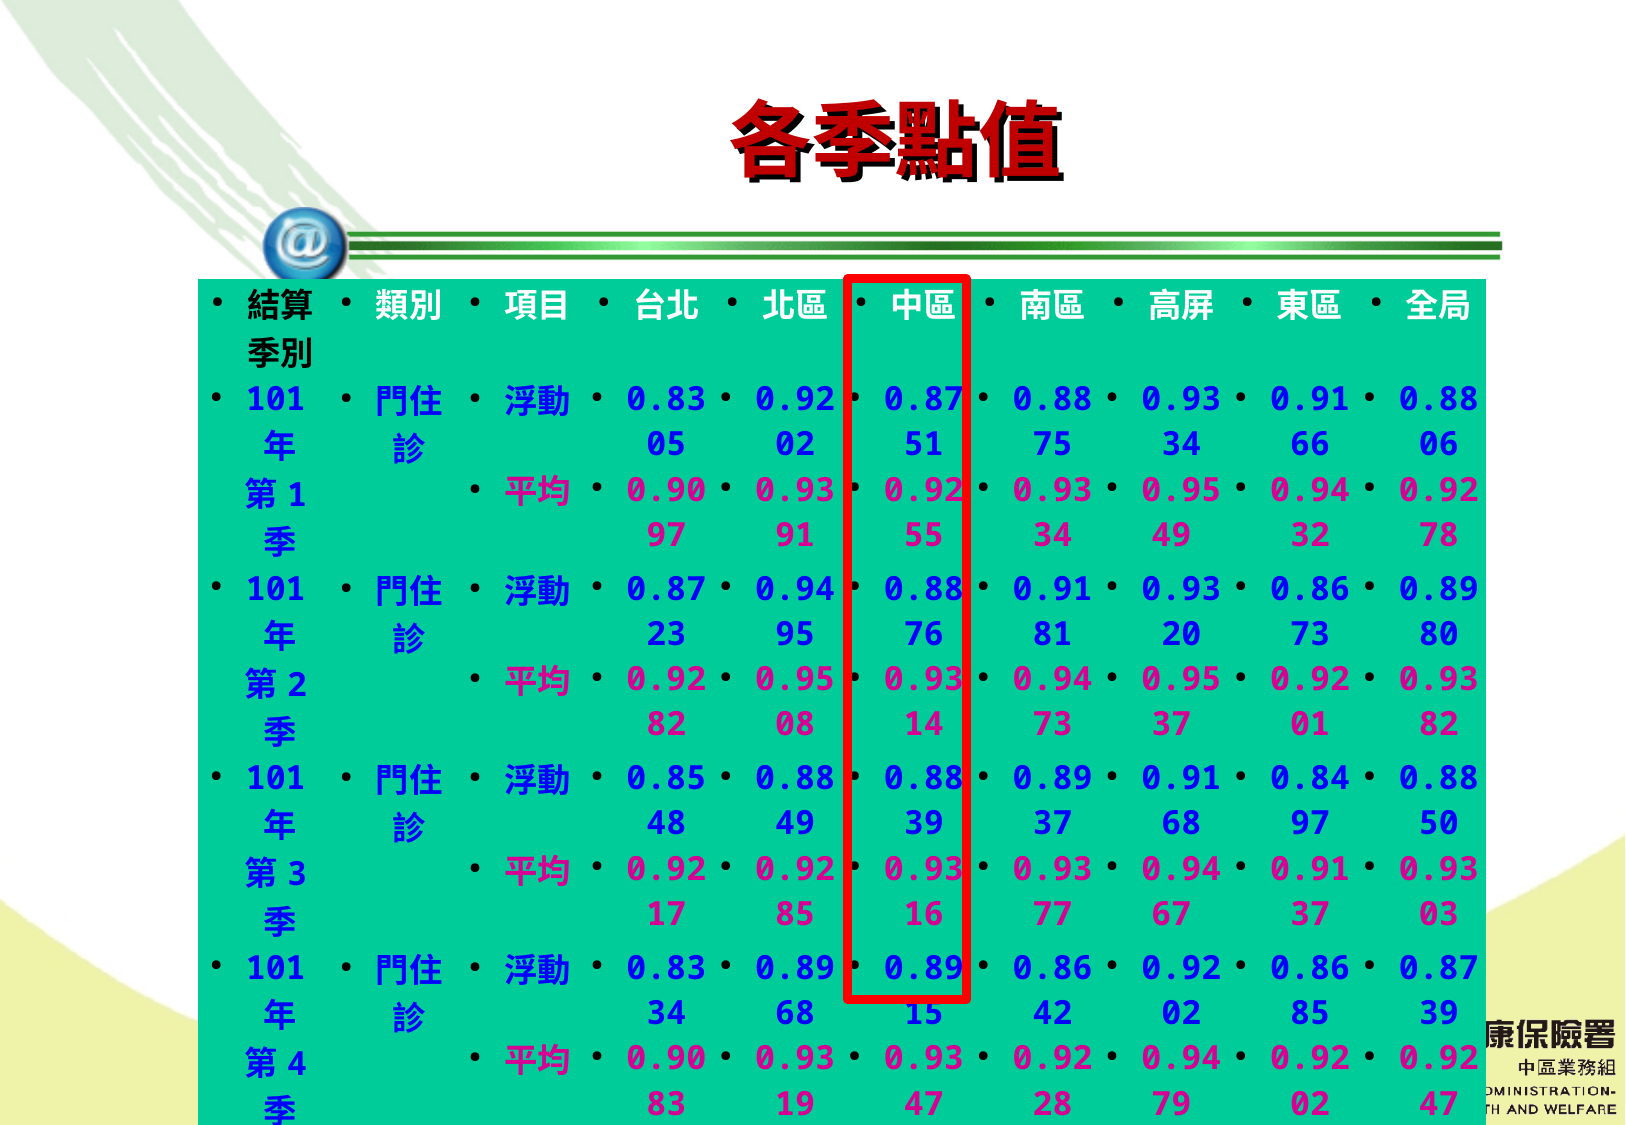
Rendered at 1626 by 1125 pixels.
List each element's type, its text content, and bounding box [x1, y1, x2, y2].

table_header 高屏 [1099, 279, 1228, 375]
table_cell 0.8849 [713, 754, 842, 845]
table_header 東區 [1228, 279, 1357, 375]
table_cell 101年 第4季 [198, 944, 327, 1125]
table_cell 0.8968 [713, 944, 842, 1034]
table_header 台北 [584, 279, 713, 375]
table_cell 0.9202 [1228, 1034, 1357, 1125]
table_cell 0.9201 [1228, 655, 1357, 754]
table_cell 0.9202 [713, 375, 842, 466]
table_header 中區 [852, 283, 962, 375]
table_cell 浮動 [456, 565, 584, 655]
table_cell 0.9495 [713, 565, 842, 655]
table_cell 0.9255 [852, 466, 962, 565]
table_cell 平均 [456, 1034, 584, 1125]
table_cell 0.9247 [1357, 1034, 1486, 1125]
title 各季點值 [304, 66, 1486, 209]
table_header 全局 [1357, 279, 1486, 375]
table_cell 0.8839 [852, 754, 962, 845]
table_cell 0.9278 [1357, 466, 1486, 565]
table_cell 0.9181 [971, 565, 1099, 655]
table_cell 浮動 [456, 754, 584, 845]
table_cell 0.9382 [1357, 655, 1486, 754]
table_header 北區 [713, 279, 842, 375]
table_cell 浮動 [456, 375, 584, 466]
table_cell 0.9303 [1357, 845, 1486, 944]
table_cell 門住診 [327, 375, 456, 565]
table_cell 0.8980 [1357, 565, 1486, 655]
table_cell 門住診 [327, 565, 456, 754]
table_cell 0.9334 [971, 466, 1099, 565]
table_cell 0.8497 [1228, 754, 1357, 845]
table_cell 0.9217 [584, 845, 713, 944]
table_cell 0.8915 [852, 944, 962, 995]
table_cell 0.9314 [852, 655, 962, 754]
table_cell 門住診 [327, 944, 456, 1125]
table_cell 0.9228 [971, 1034, 1099, 1125]
table_cell 平均 [456, 466, 584, 565]
table_cell 101年 第1季 [198, 375, 327, 565]
table_cell 0.8739 [1357, 944, 1486, 1034]
table_cell 0.9391 [713, 466, 842, 565]
table_cell 0.9316 [852, 845, 962, 944]
table_cell 平均 [456, 845, 584, 944]
table_cell 0.9549 [1099, 466, 1228, 565]
table_cell 0.9320 [1099, 565, 1228, 655]
table_cell 0.9432 [1228, 466, 1357, 565]
table_cell 0.8875 [971, 375, 1099, 466]
table_cell 101年 第2季 [198, 565, 327, 754]
table_header 項目 [456, 279, 584, 375]
table_cell 0.8850 [1357, 754, 1486, 845]
table_cell 101年 第3季 [198, 754, 327, 944]
table_cell 0.8334 [584, 944, 713, 1034]
table_cell 0.9347 [842, 1034, 971, 1125]
table_cell 0.8806 [1357, 375, 1486, 466]
table_cell 0.9282 [584, 655, 713, 754]
table_cell 0.9285 [713, 845, 842, 944]
table_cell 0.8548 [584, 754, 713, 845]
table_cell 0.9334 [1099, 375, 1228, 466]
table_cell 0.8751 [852, 375, 962, 466]
table_cell 浮動 [456, 944, 584, 1034]
table_cell 0.8723 [584, 565, 713, 655]
table_cell 0.9467 [1099, 845, 1228, 944]
table_cell 0.8915 [842, 944, 971, 1034]
table_cell 0.9097 [584, 466, 713, 565]
table_cell 0.9537 [1099, 655, 1228, 754]
table_cell 0.9479 [1099, 1034, 1228, 1125]
table_cell 門住診 [327, 754, 456, 944]
table_cell 0.8876 [852, 565, 962, 655]
table_cell 0.9473 [971, 655, 1099, 754]
table_cell 0.8642 [971, 944, 1099, 1034]
table_header 南區 [971, 279, 1099, 375]
table_cell 0.9319 [713, 1034, 842, 1125]
table_cell 0.9377 [971, 845, 1099, 944]
table_header 類別 [327, 279, 456, 375]
table_cell 0.9202 [1099, 944, 1228, 1034]
table_cell 0.9168 [1099, 754, 1228, 845]
table_cell 0.9508 [713, 655, 842, 754]
table_cell 0.8673 [1228, 565, 1357, 655]
table_cell 0.9083 [584, 1034, 713, 1125]
table_header 結算 季別 [198, 279, 327, 375]
table_cell 平均 [456, 655, 584, 754]
table_cell 0.8937 [971, 754, 1099, 845]
table_cell 0.9137 [1228, 845, 1357, 944]
table_cell 0.9166 [1228, 375, 1357, 466]
table_cell 0.8685 [1228, 944, 1357, 1034]
table_cell 0.8305 [584, 375, 713, 466]
